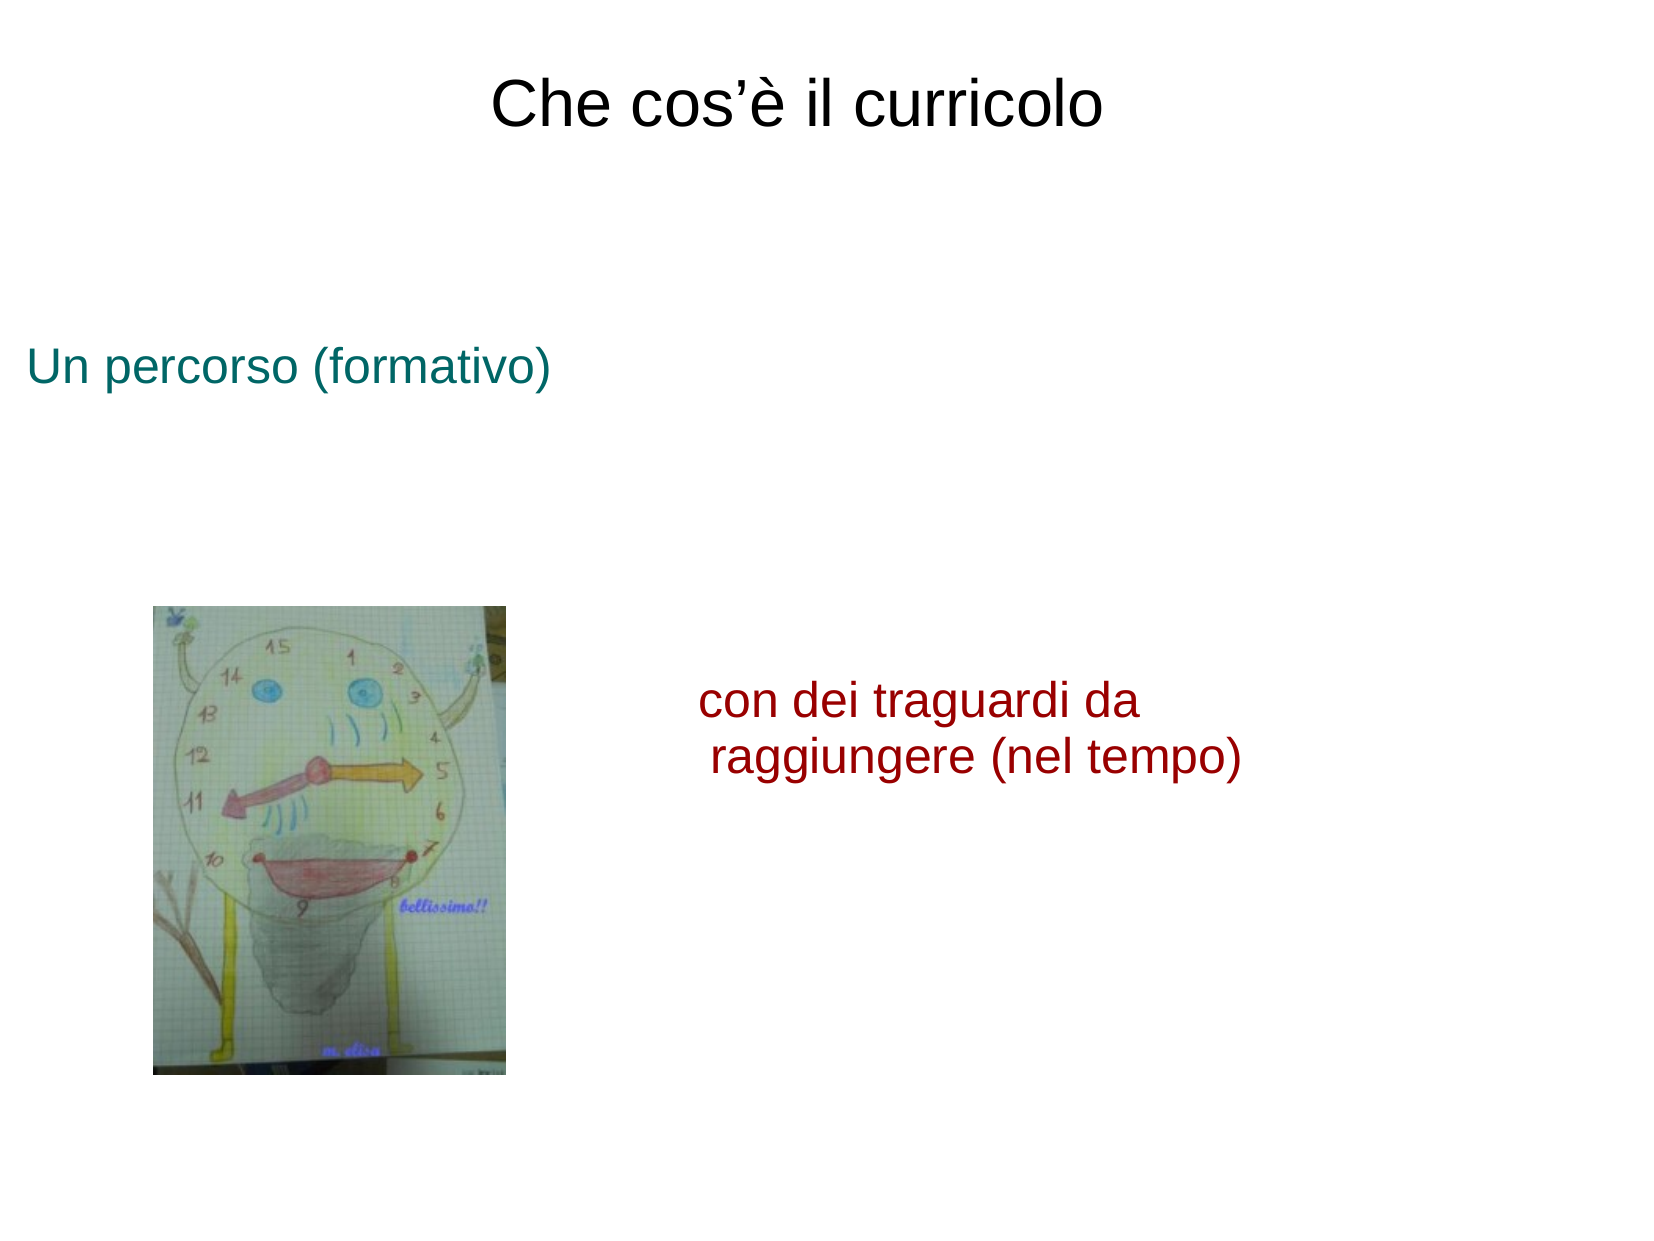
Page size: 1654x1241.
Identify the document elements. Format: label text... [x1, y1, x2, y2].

picture [153, 606, 506, 1075]
text_box Che cos’è il curricolo [475, 59, 1134, 149]
text_box Un percorso (formativo) con dei traguardi da raggiungere (nel tempo) [11, 330, 1595, 792]
